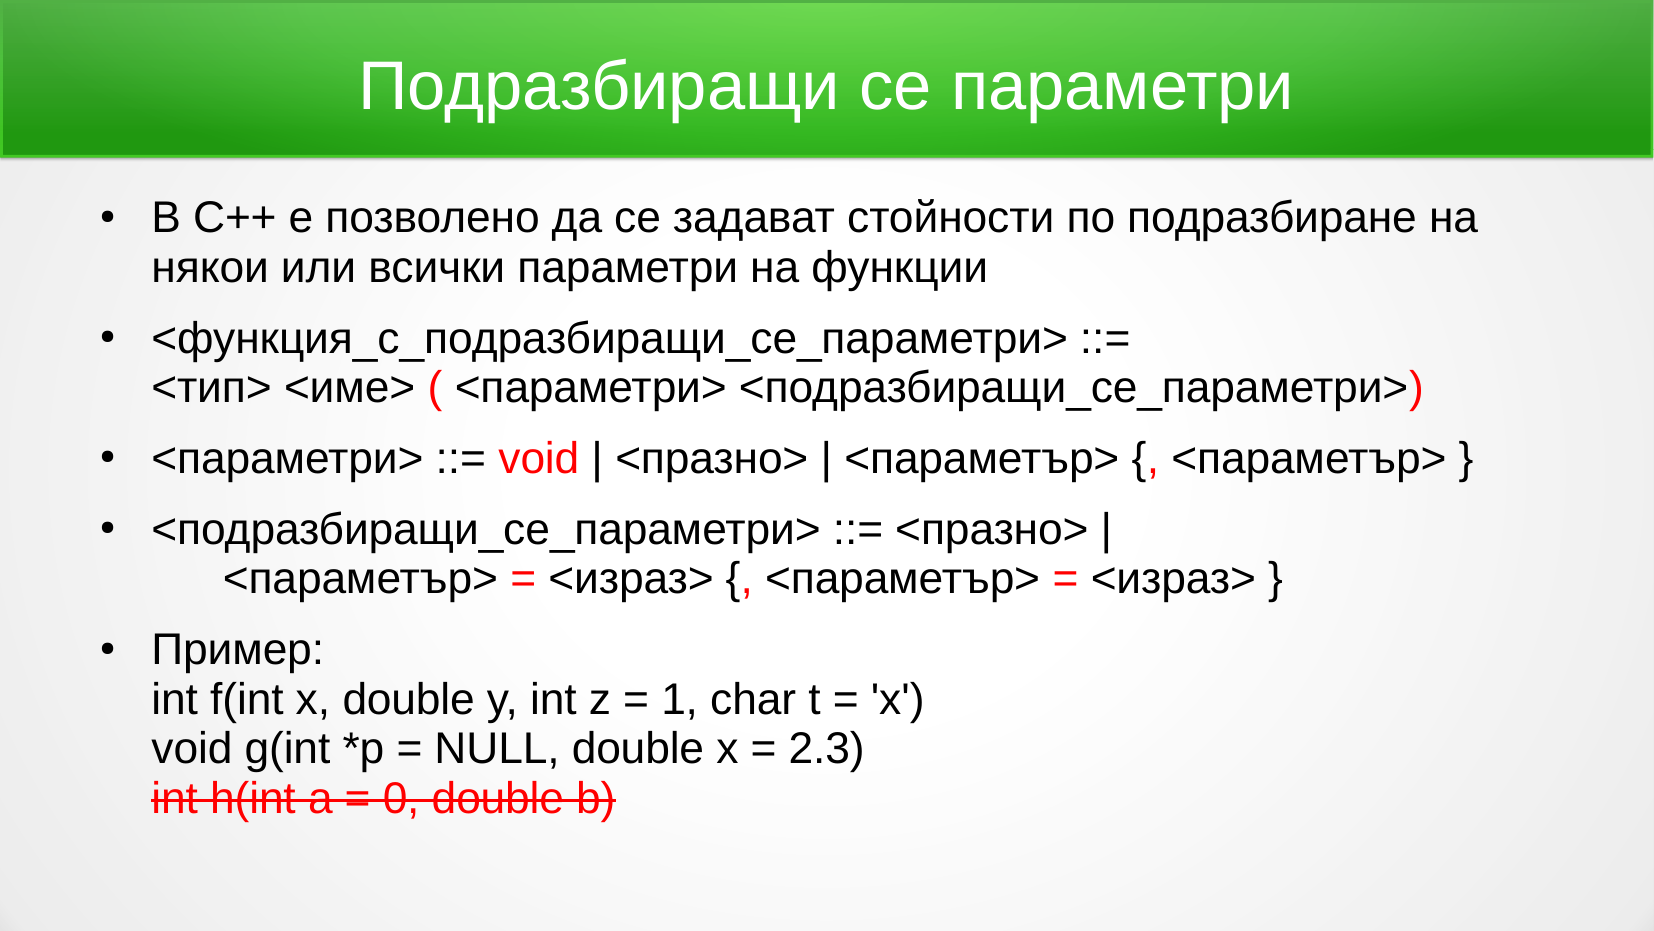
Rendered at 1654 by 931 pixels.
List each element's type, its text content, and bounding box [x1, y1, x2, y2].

title Подразбиращи се параметри [82, 37, 1571, 135]
list В C++ е позволено да се задават стойности по подразбиране на някои или всички параметри на функции <функция_с_подразбиращи_се_параметри> ::= <тип> <име> ( <параметри> <подразбиращи_се_параметри>) <параметри> ::= void | <празно> | <параметър> {, <параметър> } <подразбиращи_се_параметри> ::= <празно> | <параметър> = <израз> {, <параметър> = <израз> } Пример: int f(int x, double y, int z = 1, char t = 'x') void g(int *p = NULL, double x = 2.3) int h(int a = 0, double b) [82, 192, 1538, 875]
